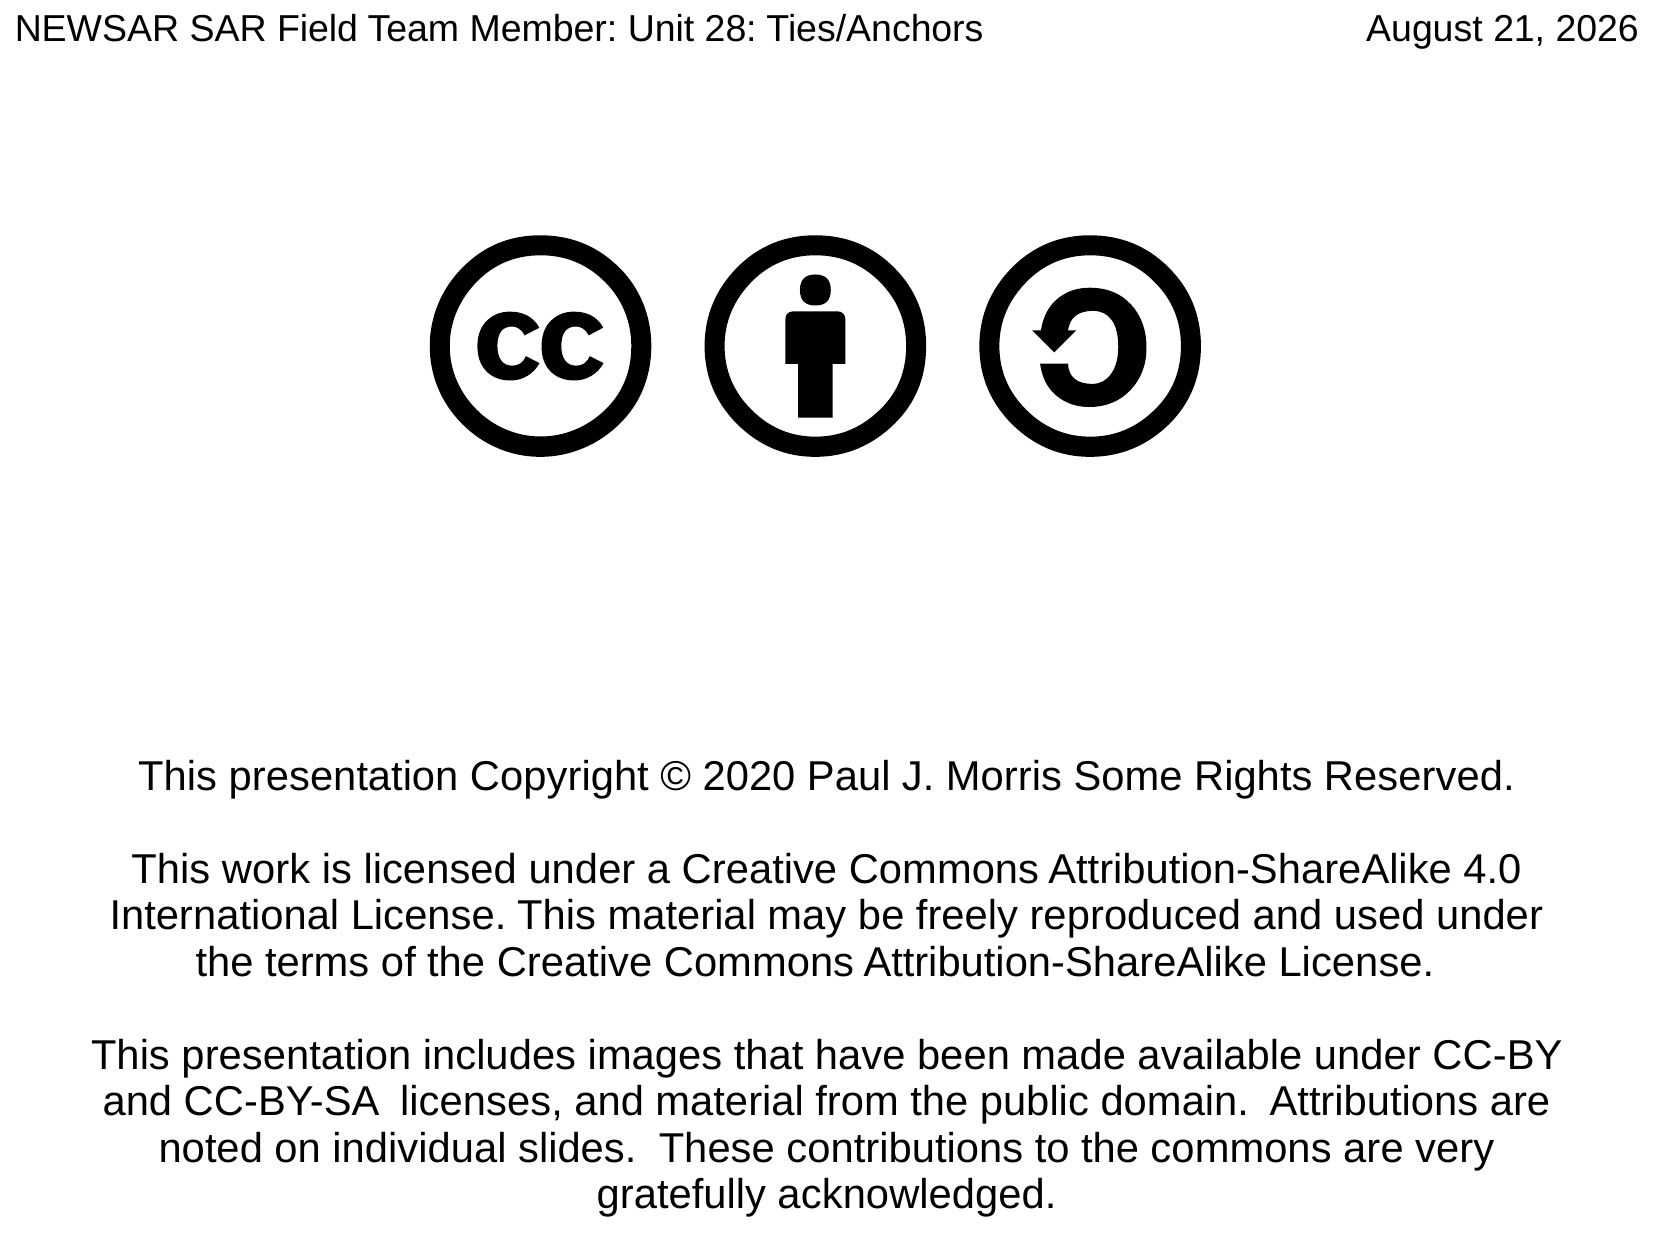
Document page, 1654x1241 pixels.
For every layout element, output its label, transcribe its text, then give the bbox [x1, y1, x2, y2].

picture [977, 233, 1203, 459]
picture [428, 233, 654, 459]
picture [702, 233, 928, 459]
text_box NEWSAR SAR Field Team Member: Unit 28: Ties/Anchors [0, 0, 1218, 57]
subtitle This presentation Copyright © 2020 Paul J. Morris Some Rights Reserved. This work is licensed under a Creative Commons Attribution-ShareAlike 4.0 International License. This material may be freely reproduced and used under the terms of the Creative Commons Attribution-ShareAlike License. This presentation includes images that have been made available under CC-BY and CC-BY-SA licenses, and material from the public domain. Attributions are noted on individual slides. These contributions to the commons are very gratefully acknowledged. [82, 739, 1571, 1231]
text_box February 26, 2020 [1218, 0, 1654, 57]
